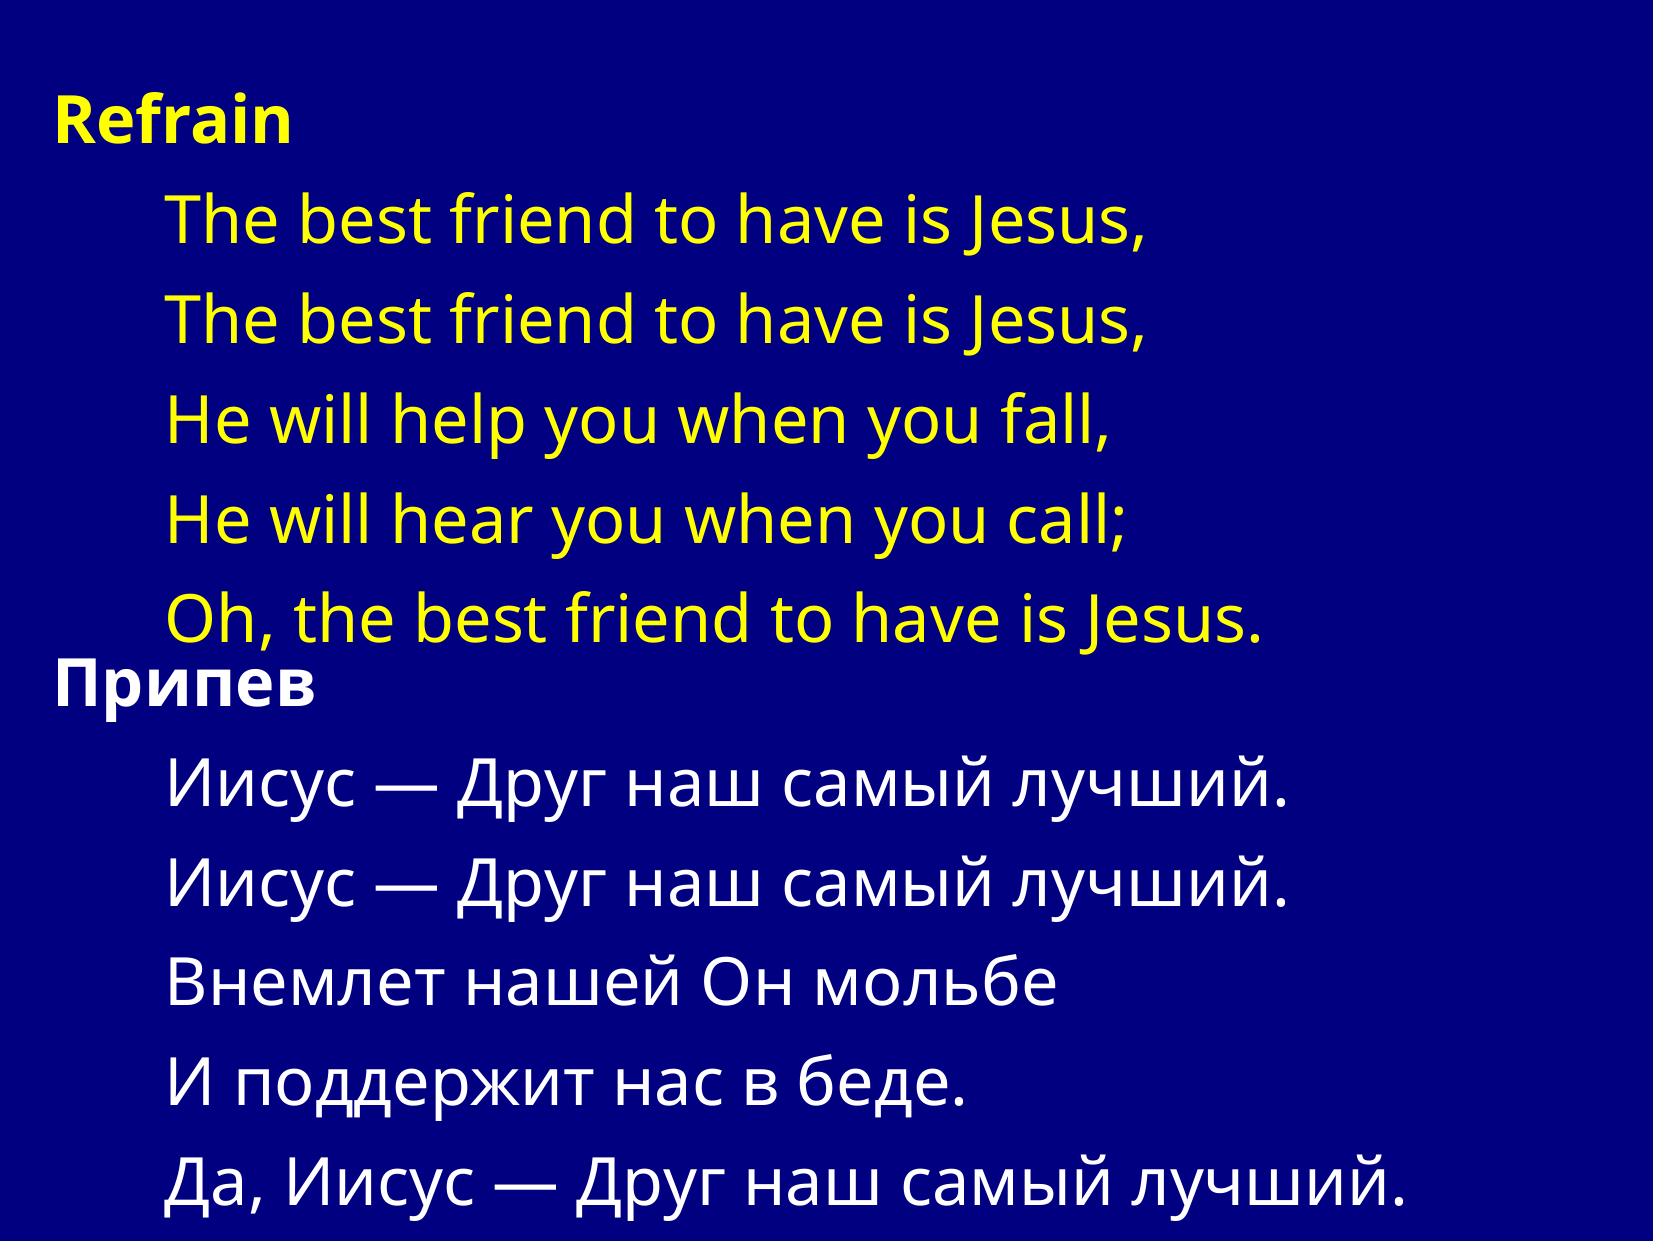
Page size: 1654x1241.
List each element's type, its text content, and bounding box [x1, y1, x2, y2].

text_box Припев Иисус — Друг наш самый лучший. Иисус — Друг наш самый лучший. Внемлет нашей Он мольбе И поддержит нас в беде. Да, Иисус — Друг наш самый лучший. [37, 618, 1653, 1182]
text_box Refrain The best friend to have is Jesus, The best friend to have is Jesus, He will help you when you fall, He will hear you when you call; Oh, the best friend to have is Jesus. [37, 56, 1653, 618]
